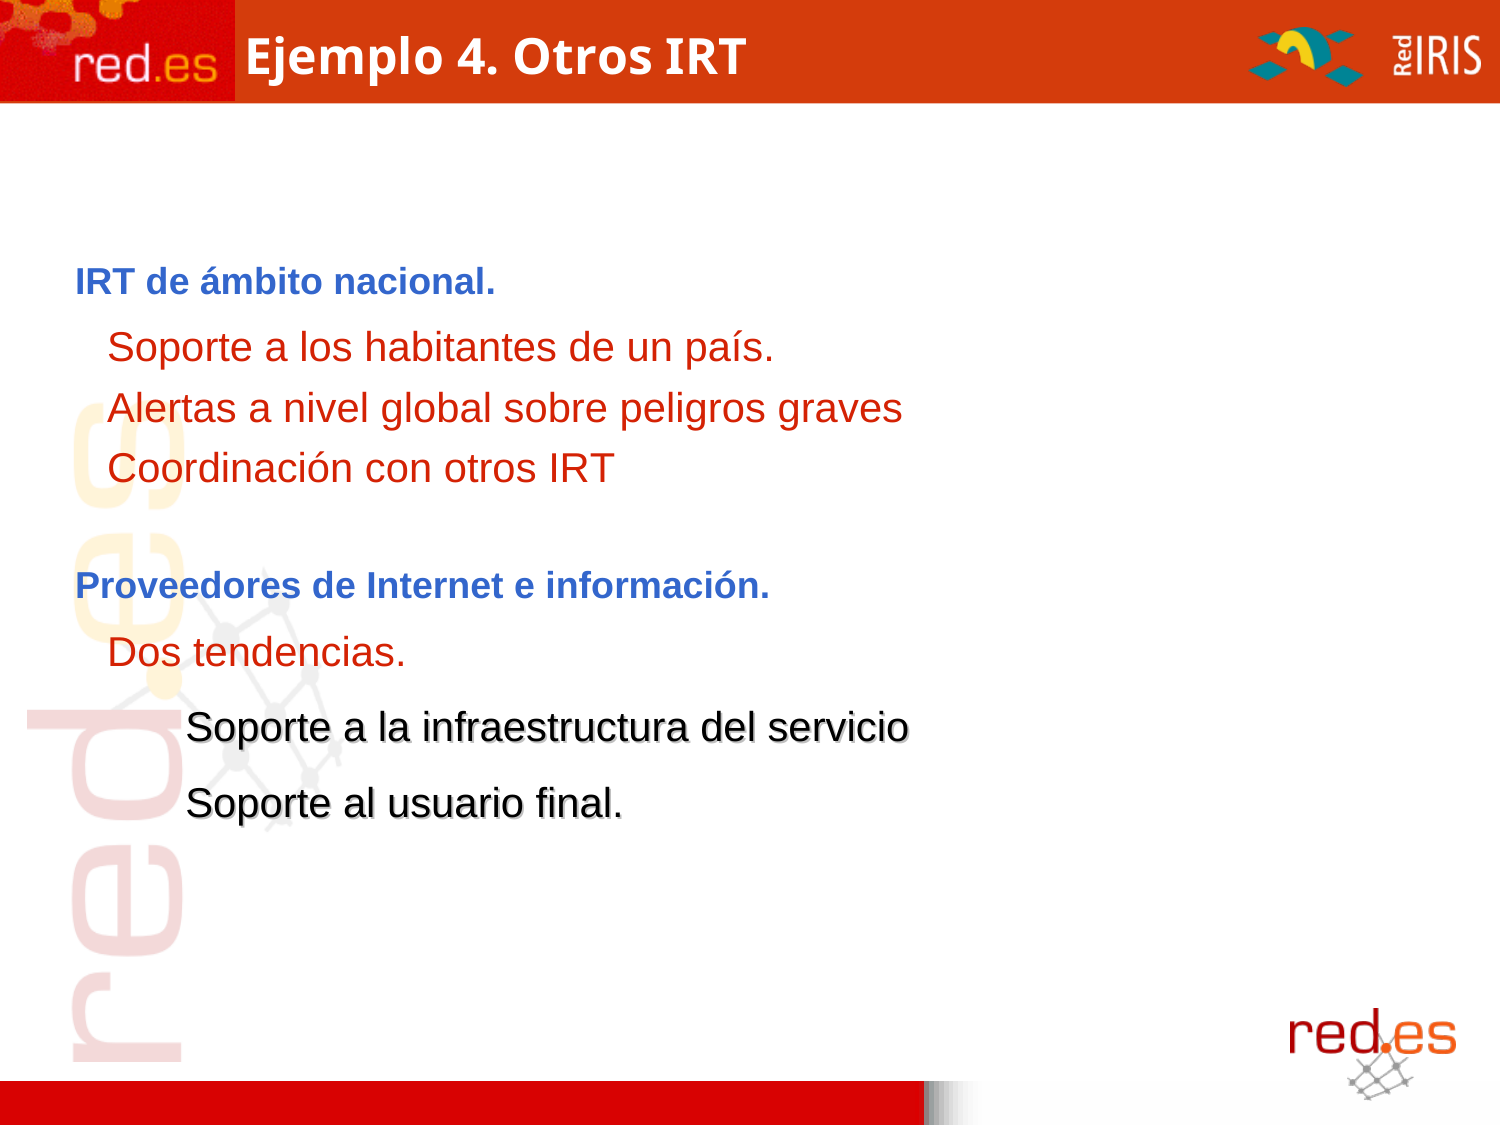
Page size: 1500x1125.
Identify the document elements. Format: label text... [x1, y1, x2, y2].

picture [0, 0, 235, 101]
picture [0, 1008, 1500, 1125]
picture [1412, 27, 1481, 87]
title Ejemplo 4. Otros IRT [244, 0, 1412, 121]
list IRT de ámbito nacional. Soporte a los habitantes de un país. Alertas a nivel global sobre peligros graves Coordinación con otros IRT Proveedores de Internet e información. Dos tendencias. Soporte a la infraestructura del servicio Soporte al usuario final. [75, 262, 1426, 1006]
picture [27, 400, 345, 1062]
